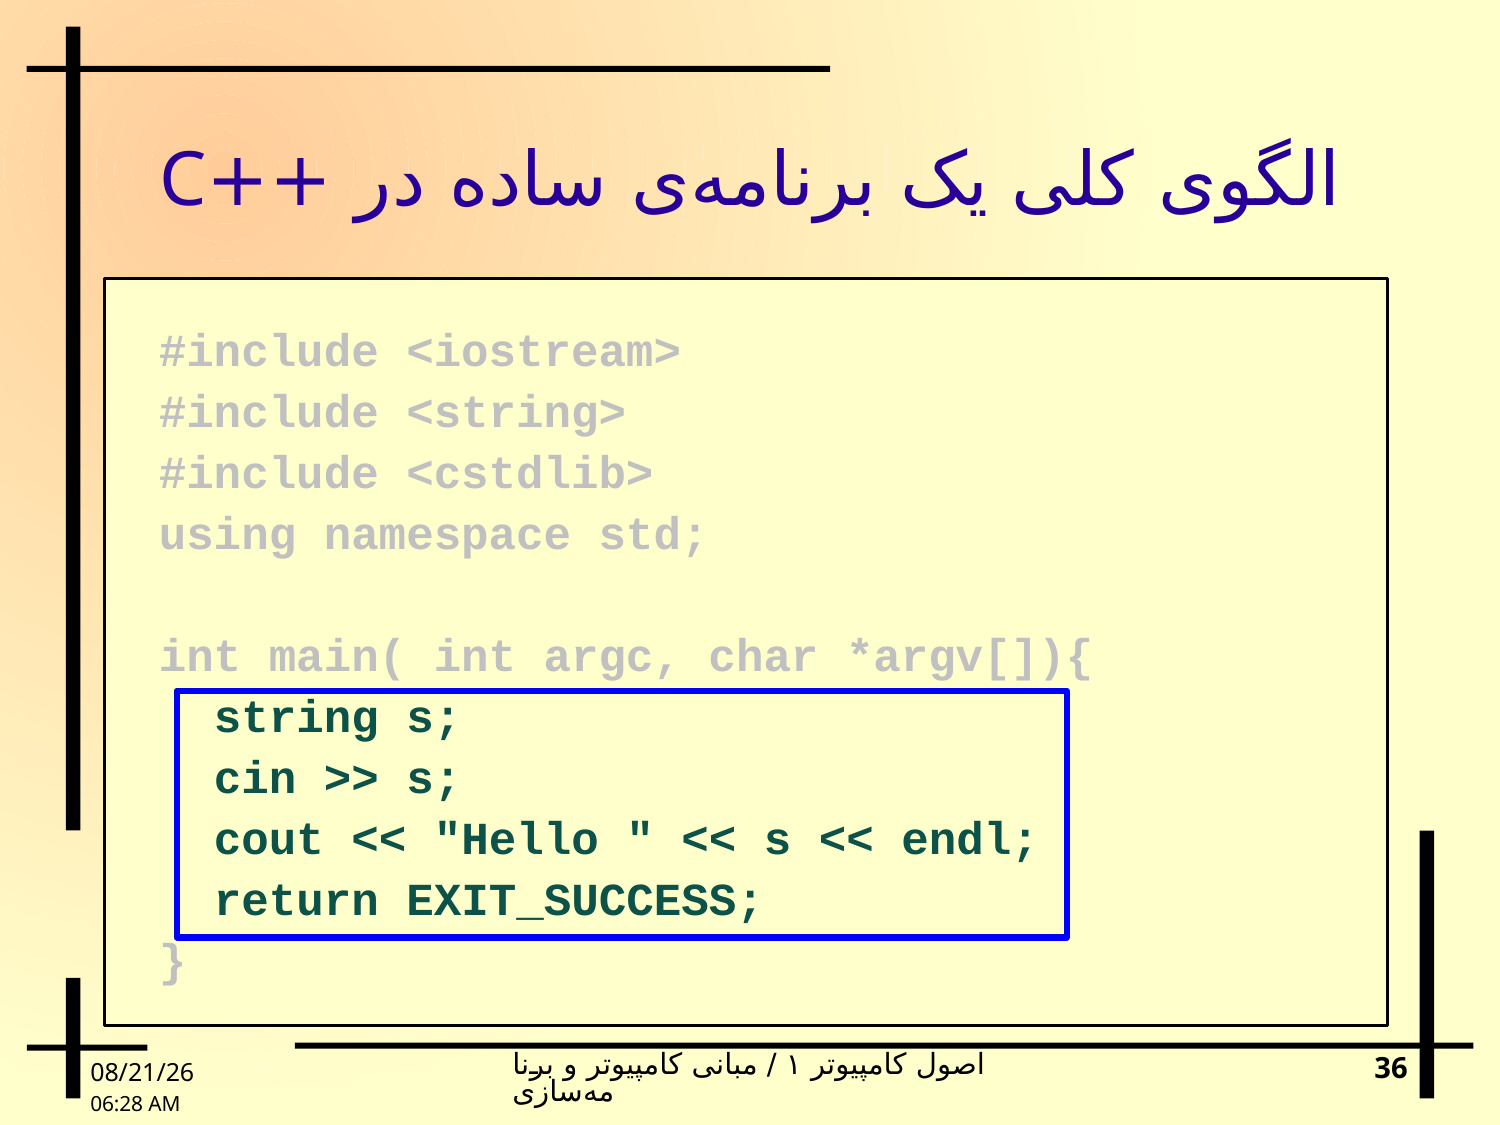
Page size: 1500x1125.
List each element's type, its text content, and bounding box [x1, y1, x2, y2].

list #include <iostream> #include <string> #include <cstdlib> using namespace std; int main( int argc, char *argv[]){ string s; cin >> s; cout << "Hello " << s << endl; return EXIT_SUCCESS; } [104, 278, 1388, 1026]
title الگوی کلی یک برنامه‌ی ساده در ++C [109, 115, 1391, 239]
